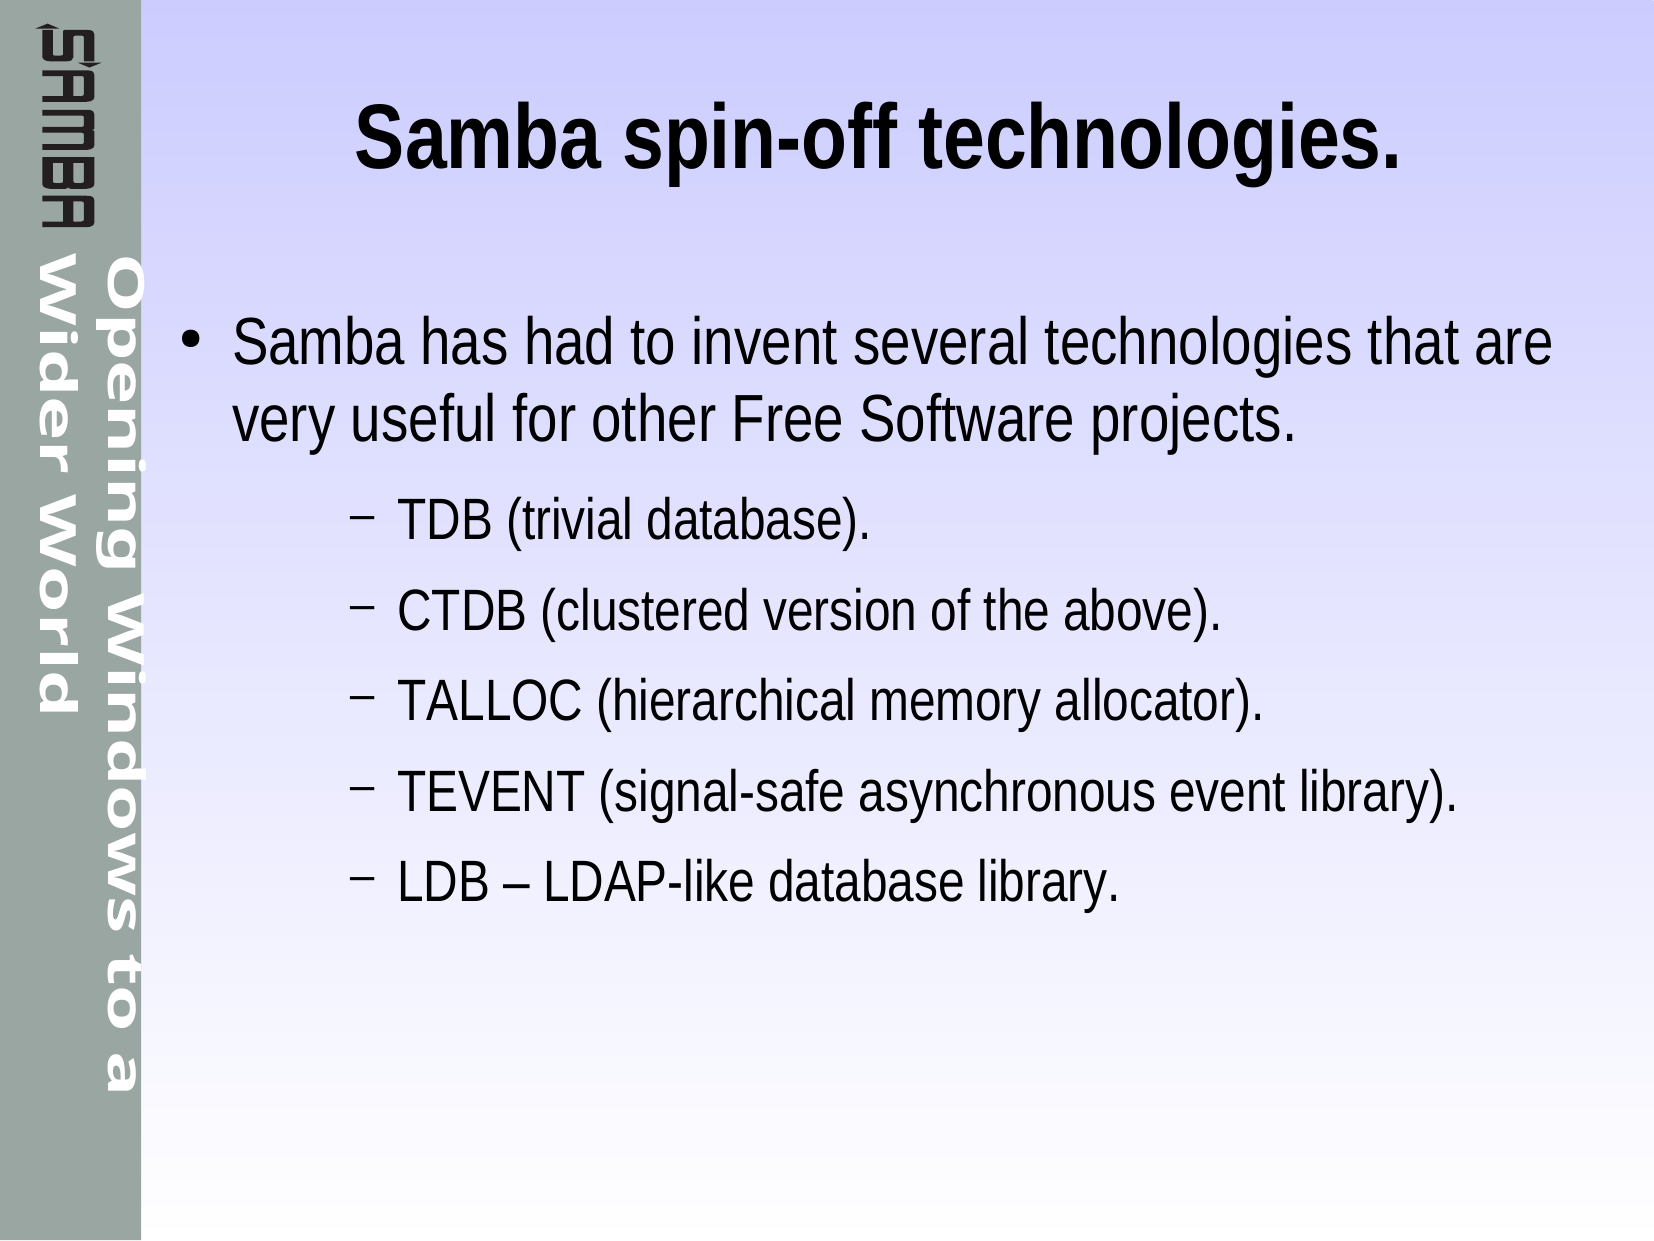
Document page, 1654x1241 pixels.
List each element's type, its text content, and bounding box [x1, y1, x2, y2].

title Samba spin-off technologies. [173, 28, 1586, 243]
list Samba has had to invent several technologies that are very useful for other Free Software projects. TDB (trivial database). CTDB (clustered version of the above). TALLOC (hierarchical memory allocator). TEVENT (signal-safe asynchronous event library). LDB – LDAP-like database library. [161, 302, 1574, 1211]
